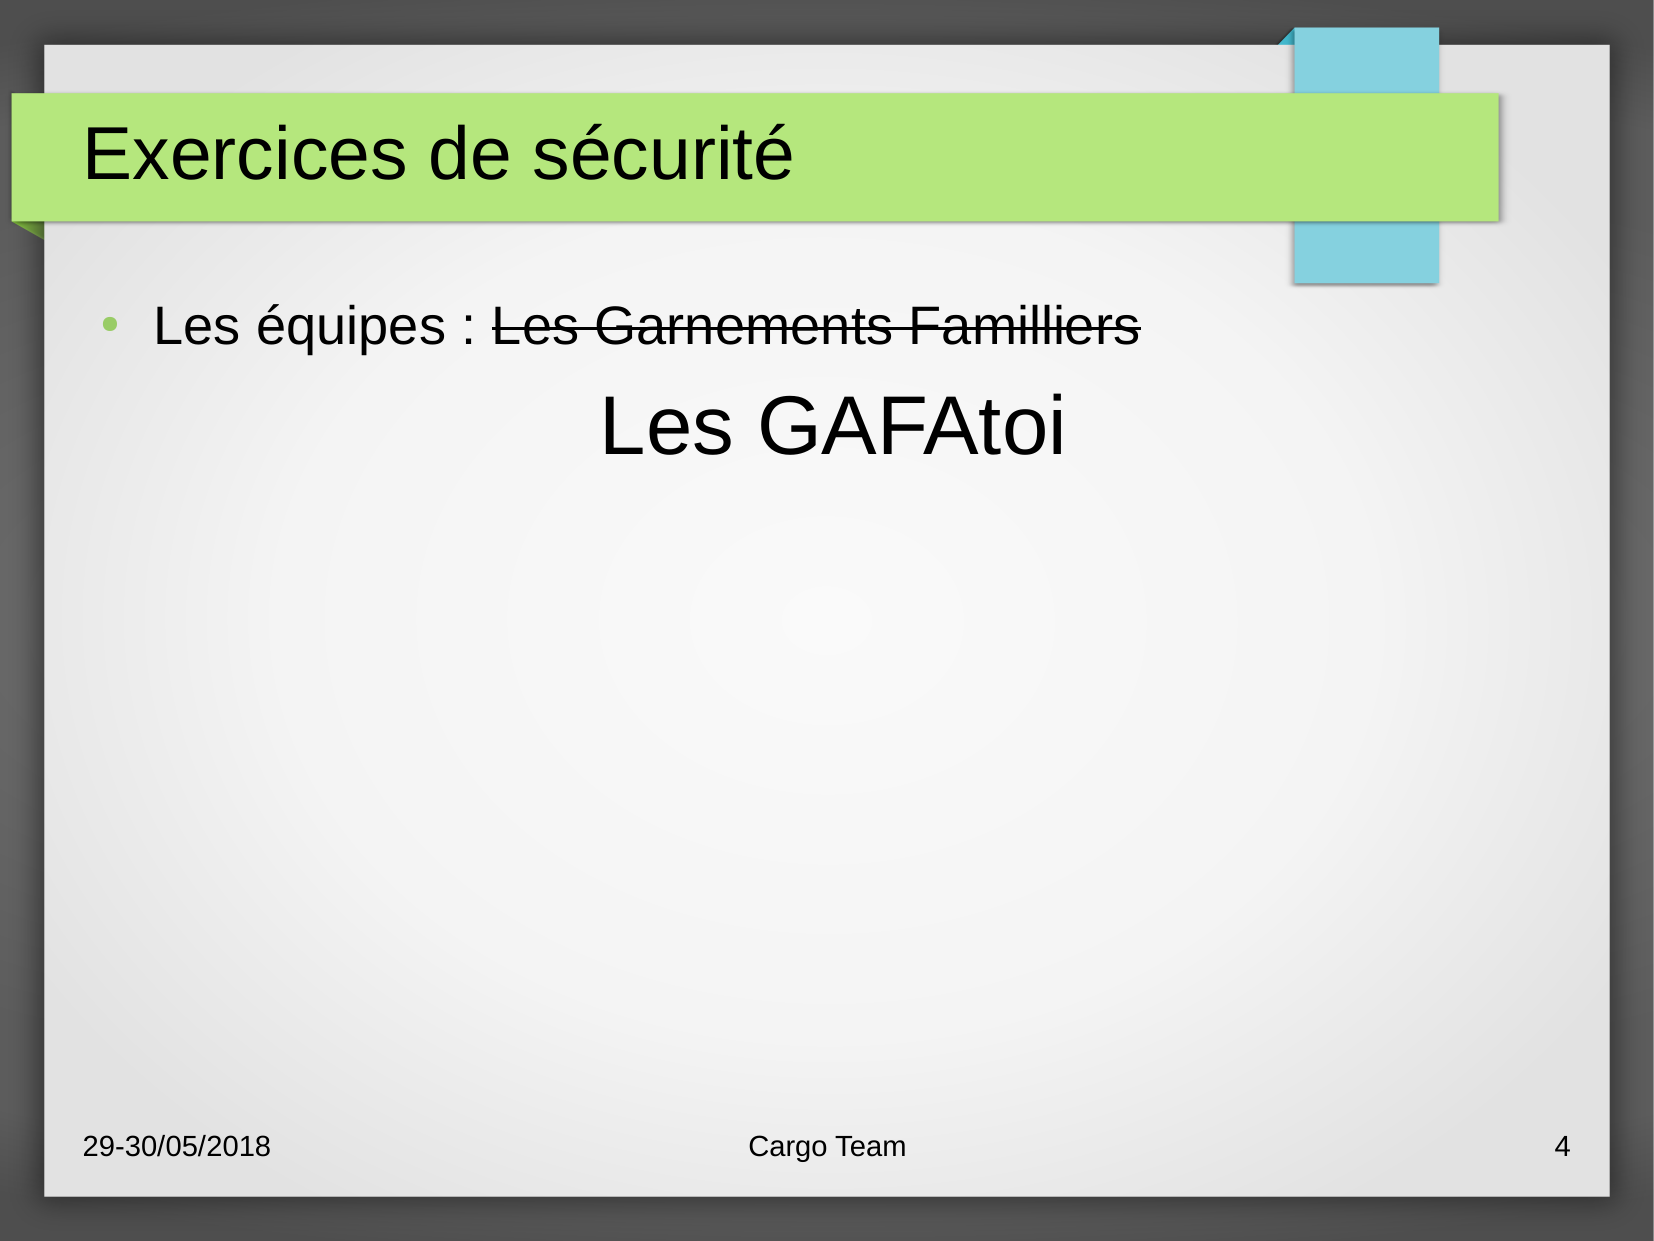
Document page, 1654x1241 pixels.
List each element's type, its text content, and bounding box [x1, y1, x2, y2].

title Exercices de sécurité [82, 94, 1264, 213]
text_box Les GAFAtoi [585, 372, 1096, 544]
list Les équipes : Les Garnements Familliers [82, 295, 1571, 1015]
picture [0, 0, 1654, 1241]
